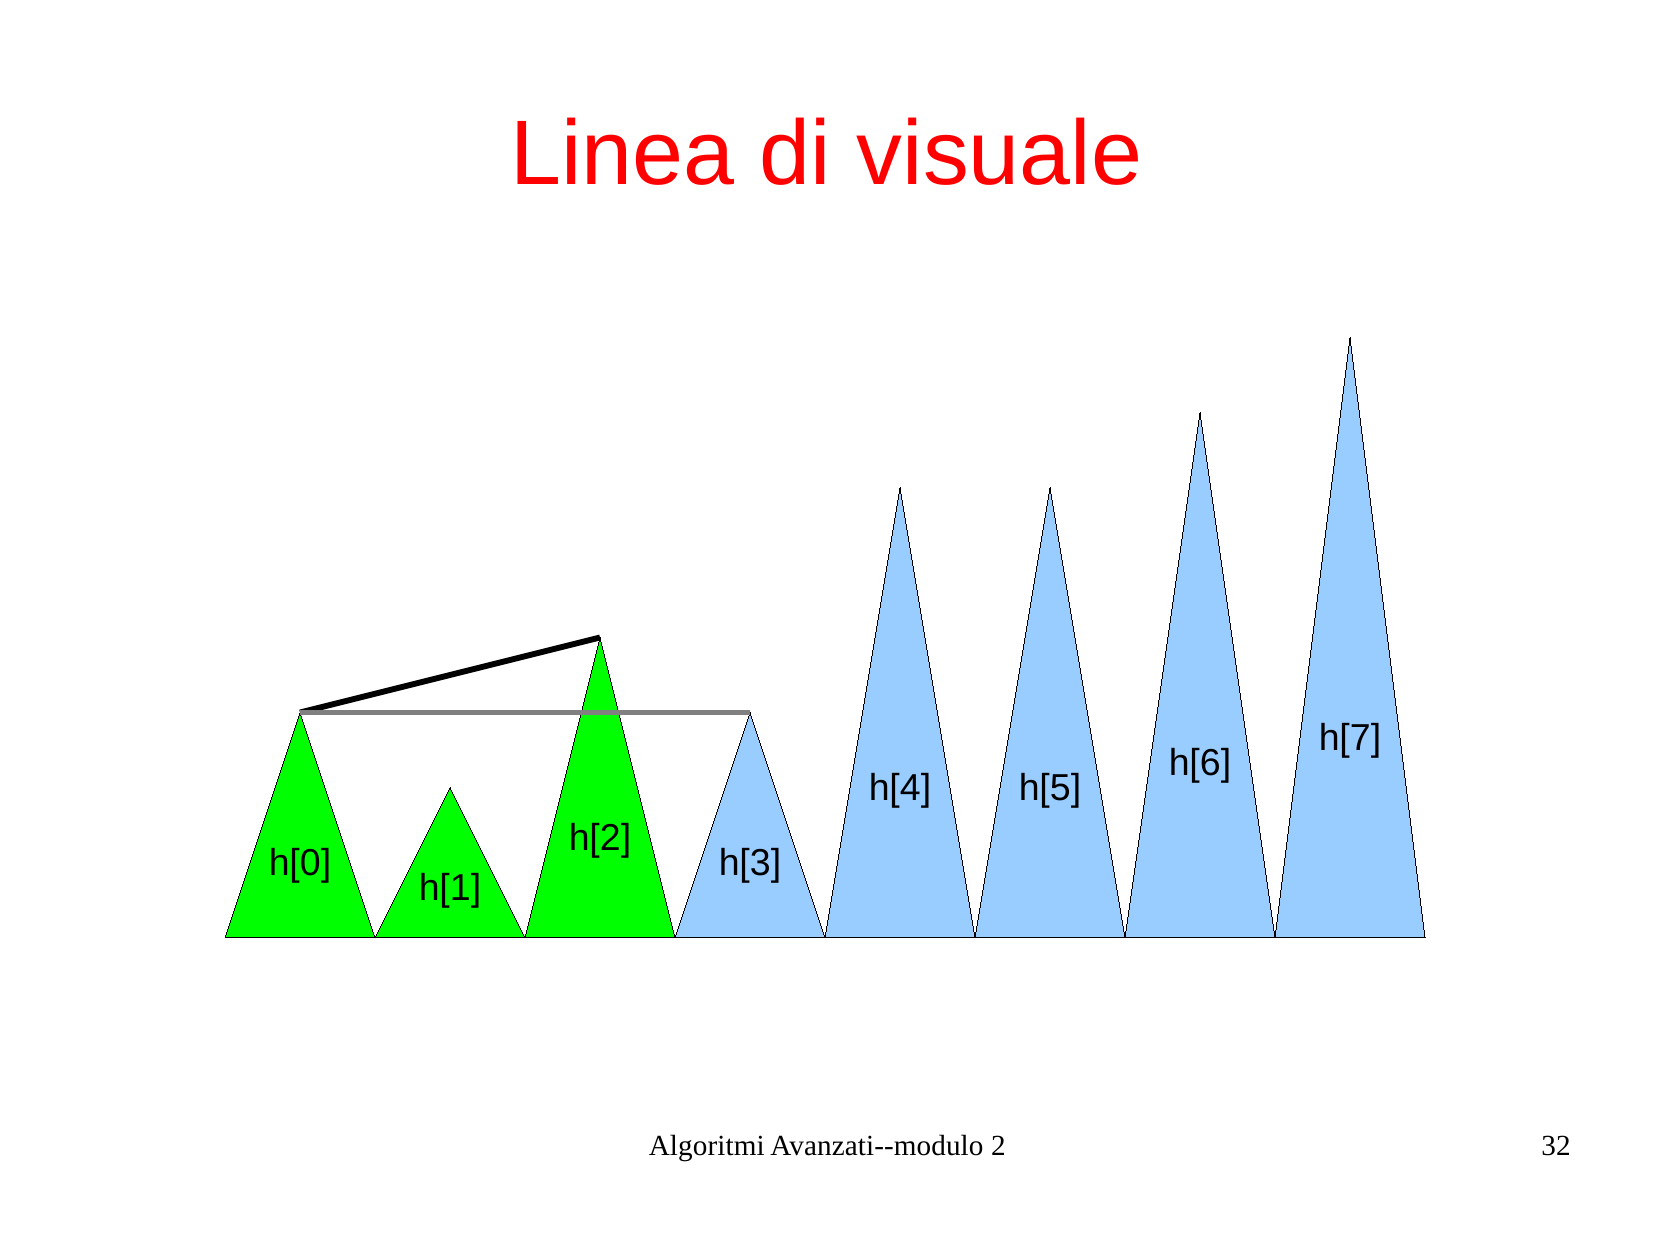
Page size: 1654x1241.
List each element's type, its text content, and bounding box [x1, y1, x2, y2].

title Linea di visuale [82, 49, 1571, 257]
text_box h[0] [225, 713, 376, 938]
text_box h[6] [1125, 412, 1275, 938]
text_box h[2] [581, 641, 619, 710]
text_box h[2] [525, 715, 675, 938]
text_box h[7] [1275, 337, 1426, 938]
text_box h[5] [975, 487, 1125, 938]
text_box h[4] [825, 487, 975, 938]
text_box h[3] [675, 715, 825, 938]
text_box h[1] [375, 787, 526, 938]
